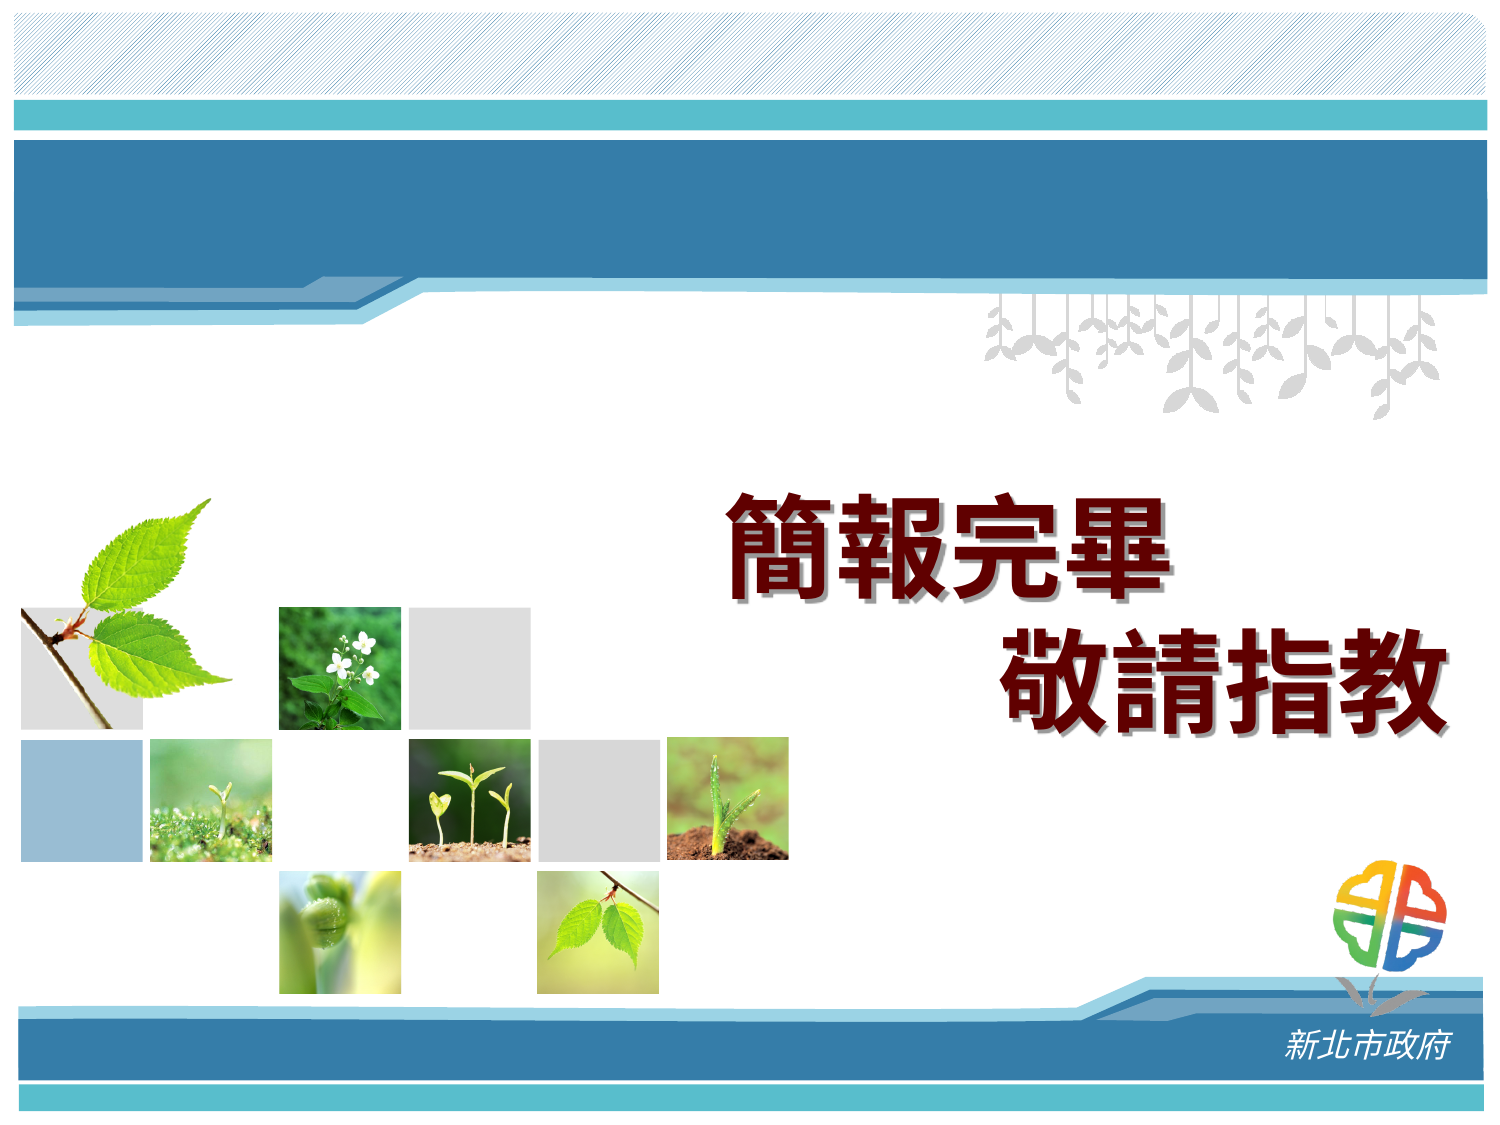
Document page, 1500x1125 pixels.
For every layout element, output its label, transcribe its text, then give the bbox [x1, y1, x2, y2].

picture [1314, 852, 1463, 1016]
picture [150, 739, 273, 862]
picture [667, 737, 789, 860]
subtitle 新北市政府 [675, 1016, 1465, 1083]
picture [537, 871, 659, 994]
picture [21, 477, 243, 729]
title 簡報完畢 敬請指教 [490, 491, 1478, 733]
picture [279, 607, 402, 730]
picture [279, 871, 402, 994]
picture [408, 739, 531, 862]
